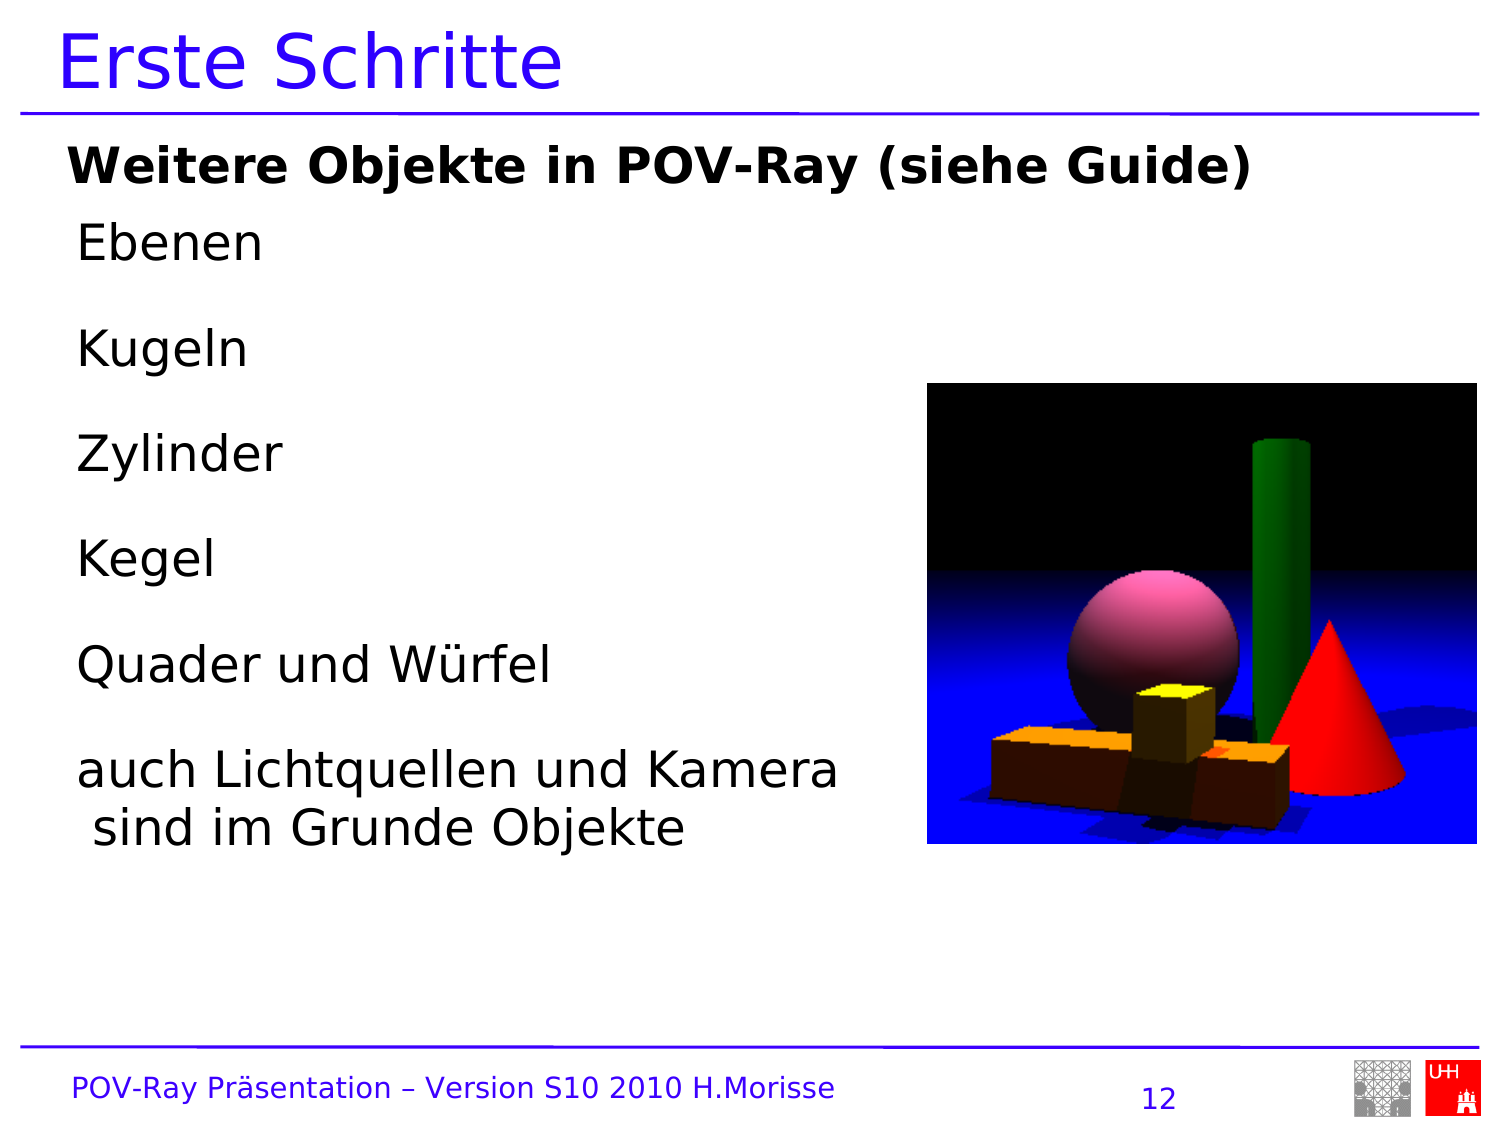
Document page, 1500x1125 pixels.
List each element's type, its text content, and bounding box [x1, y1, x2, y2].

list Weitere Objekte in POV-Ray (siehe Guide) Ebenen Kugeln Zylinder Kegel Quader und Würfel auch Lichtquellen und Kamera sind im Grunde Objekte [52, 137, 1300, 1019]
picture [1352, 1058, 1414, 1119]
title Erste Schritte [29, 11, 1152, 114]
picture [1422, 1058, 1483, 1119]
picture [927, 383, 1477, 844]
